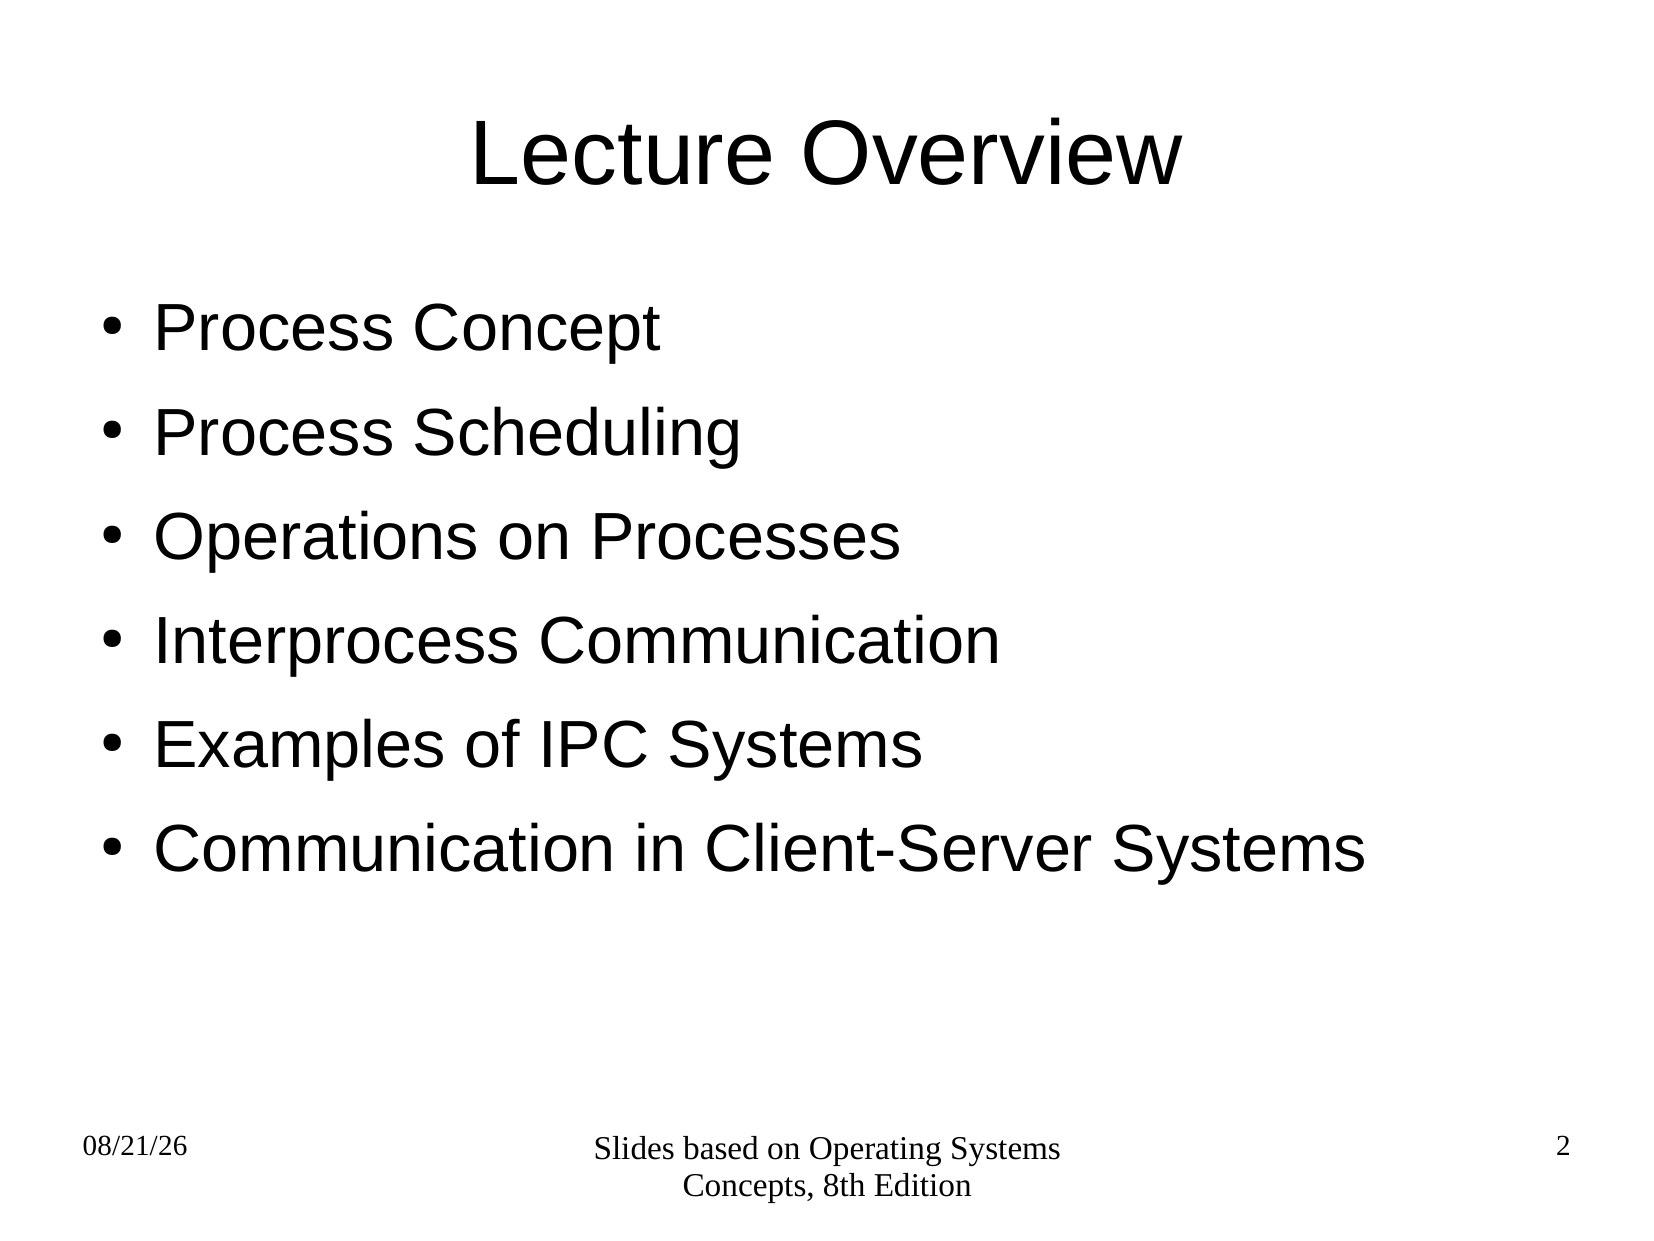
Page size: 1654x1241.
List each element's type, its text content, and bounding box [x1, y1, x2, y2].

list Process Concept Process Scheduling Operations on Processes Interprocess Communication Examples of IPC Systems Communication in Client-Server Systems [82, 290, 1571, 1109]
title Lecture Overview [82, 49, 1571, 257]
